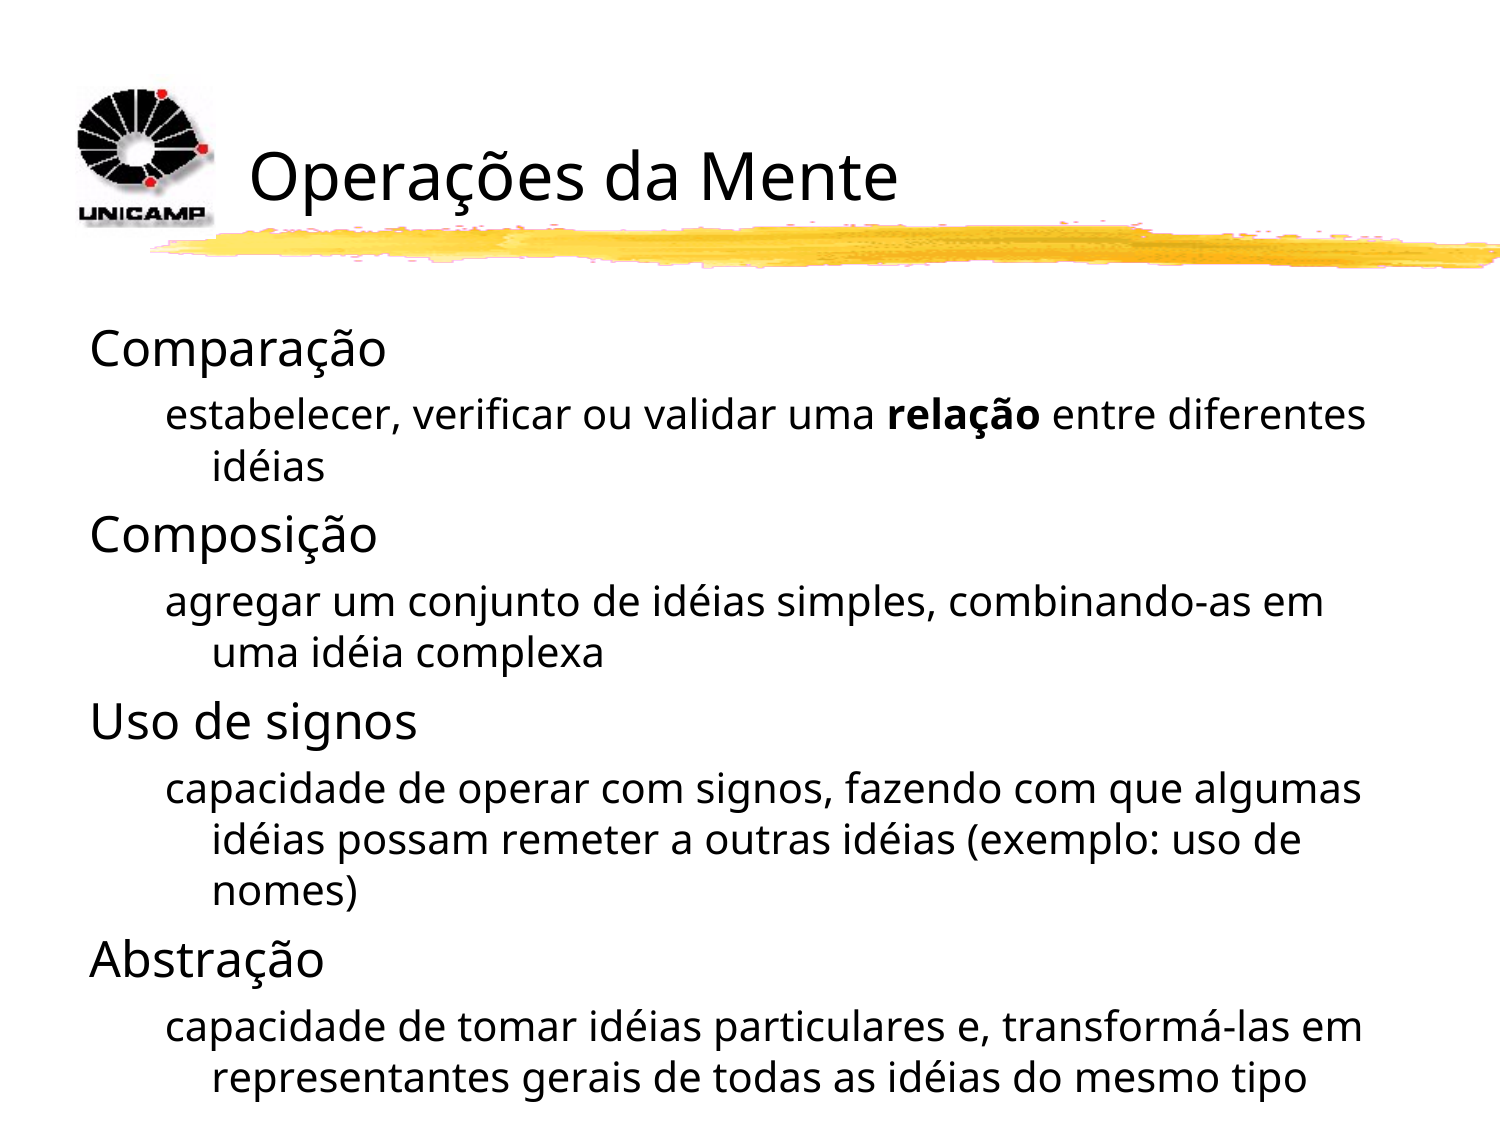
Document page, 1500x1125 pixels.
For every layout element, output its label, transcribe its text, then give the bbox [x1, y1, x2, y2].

title Operações da Mente [233, 37, 1434, 225]
picture [75, 74, 1500, 279]
list Comparação estabelecer, verificar ou validar uma relação entre diferentes idéias Composição agregar um conjunto de idéias simples, combinando-as em uma idéia complexa Uso de signos capacidade de operar com signos, fazendo com que algumas idéias possam remeter a outras idéias (exemplo: uso de nomes) Abstração capacidade de tomar idéias particulares e, transformá-las em representantes gerais de todas as idéias do mesmo tipo [74, 309, 1417, 994]
